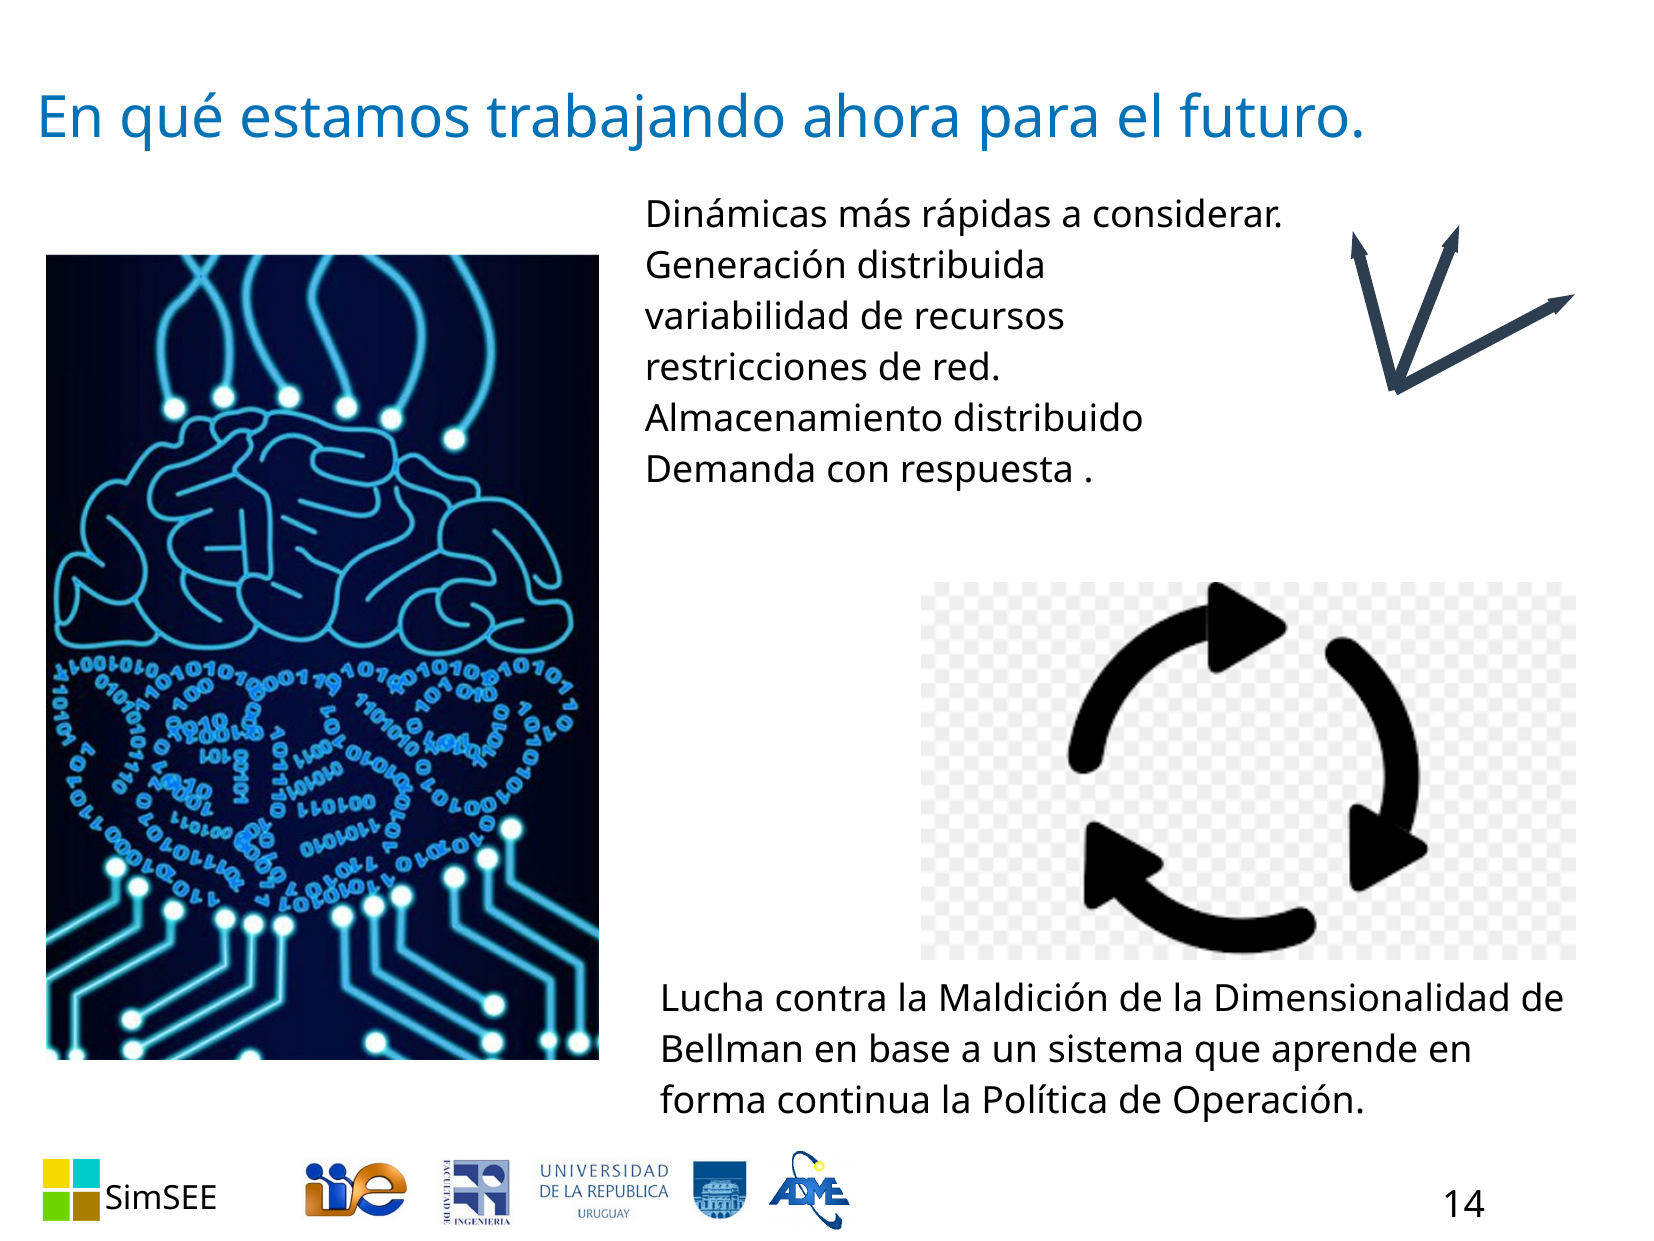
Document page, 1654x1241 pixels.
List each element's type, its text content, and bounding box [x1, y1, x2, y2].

title En qué estamos trabajando ahora para el futuro. [30, 75, 1501, 151]
picture [295, 1154, 752, 1230]
text_box Dinámicas más rápidas a considerar. Generación distribuida variabilidad de recursos restricciones de red. Almacenamiento distribuido Demanda con respuesta . [630, 180, 1576, 456]
picture [45, 255, 599, 1060]
picture [921, 582, 1576, 961]
picture [769, 1151, 852, 1231]
text_box Lucha contra la Maldición de la Dimensionalidad de Bellman en base a un sistema que aprende en forma continua la Política de Operación. [645, 964, 1591, 1111]
picture [41, 1157, 102, 1223]
